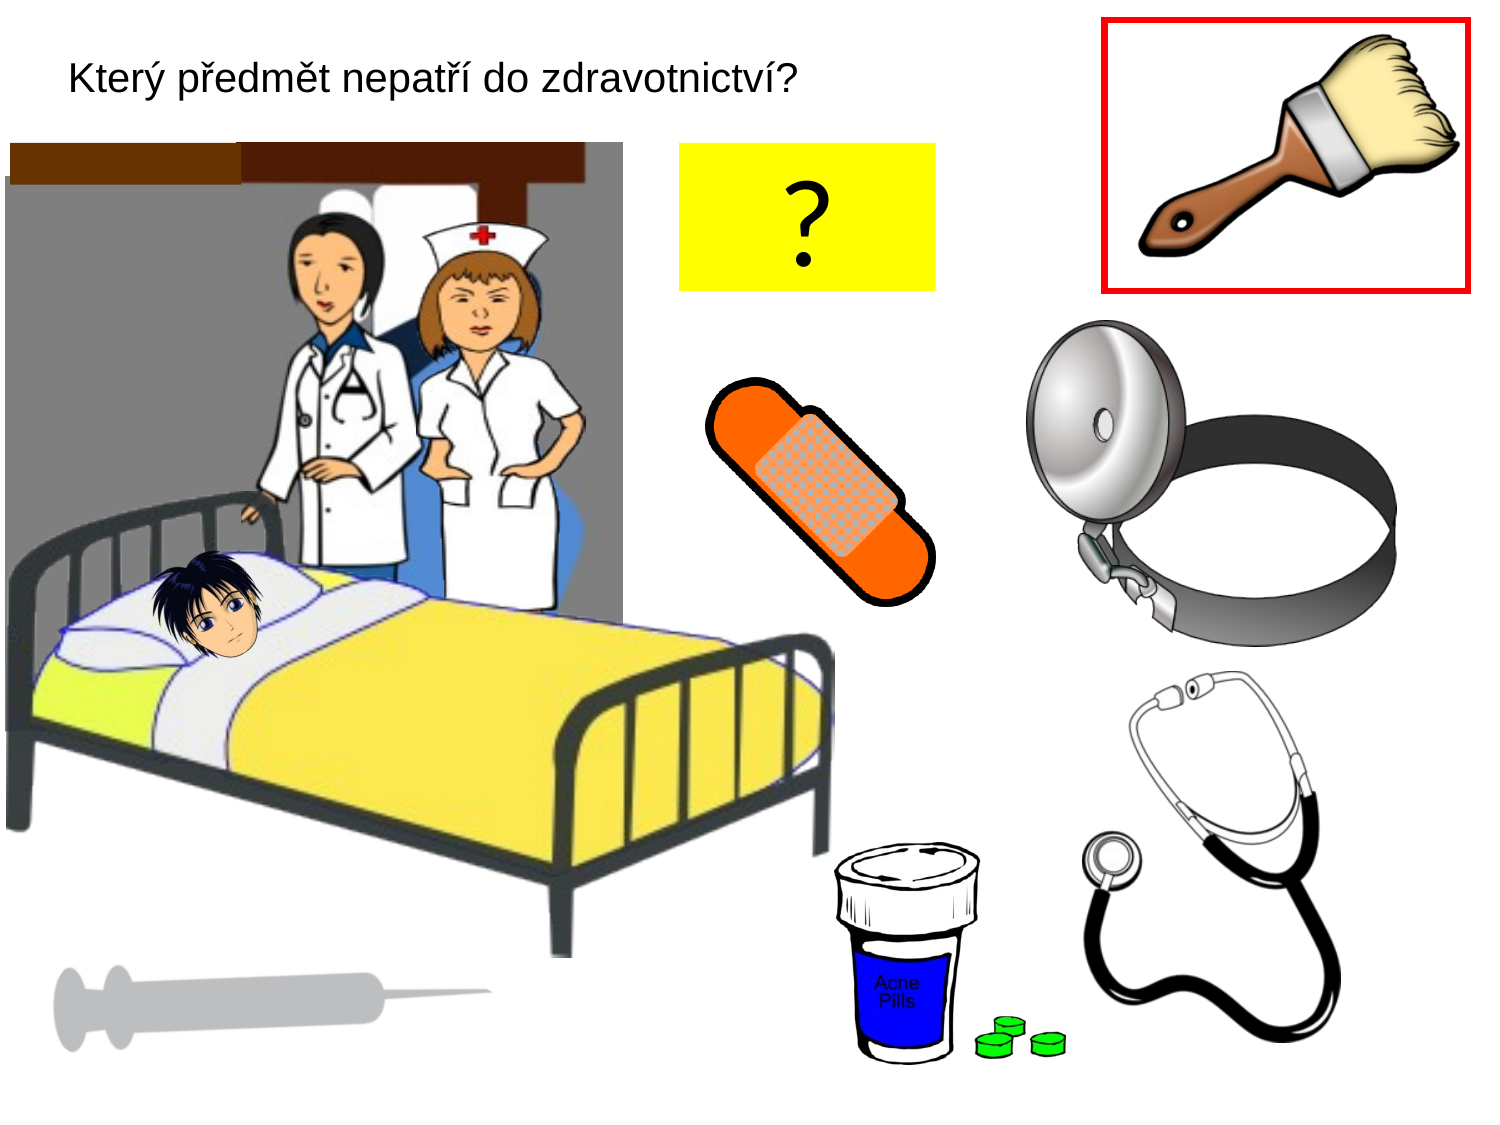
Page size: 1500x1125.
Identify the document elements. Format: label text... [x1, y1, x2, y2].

text_box [1394, 20, 1468, 146]
text_box [1104, 20, 1391, 189]
picture [1104, 20, 1468, 318]
picture [1026, 320, 1397, 647]
text_box ? [679, 142, 936, 291]
picture [6, 142, 1066, 1125]
text_box [5, 142, 242, 732]
picture [1082, 671, 1341, 1043]
text_box [1228, 149, 1468, 291]
text_box Který předmět nepatří do zdravotnictví? [53, 42, 815, 109]
text_box [1104, 191, 1163, 291]
